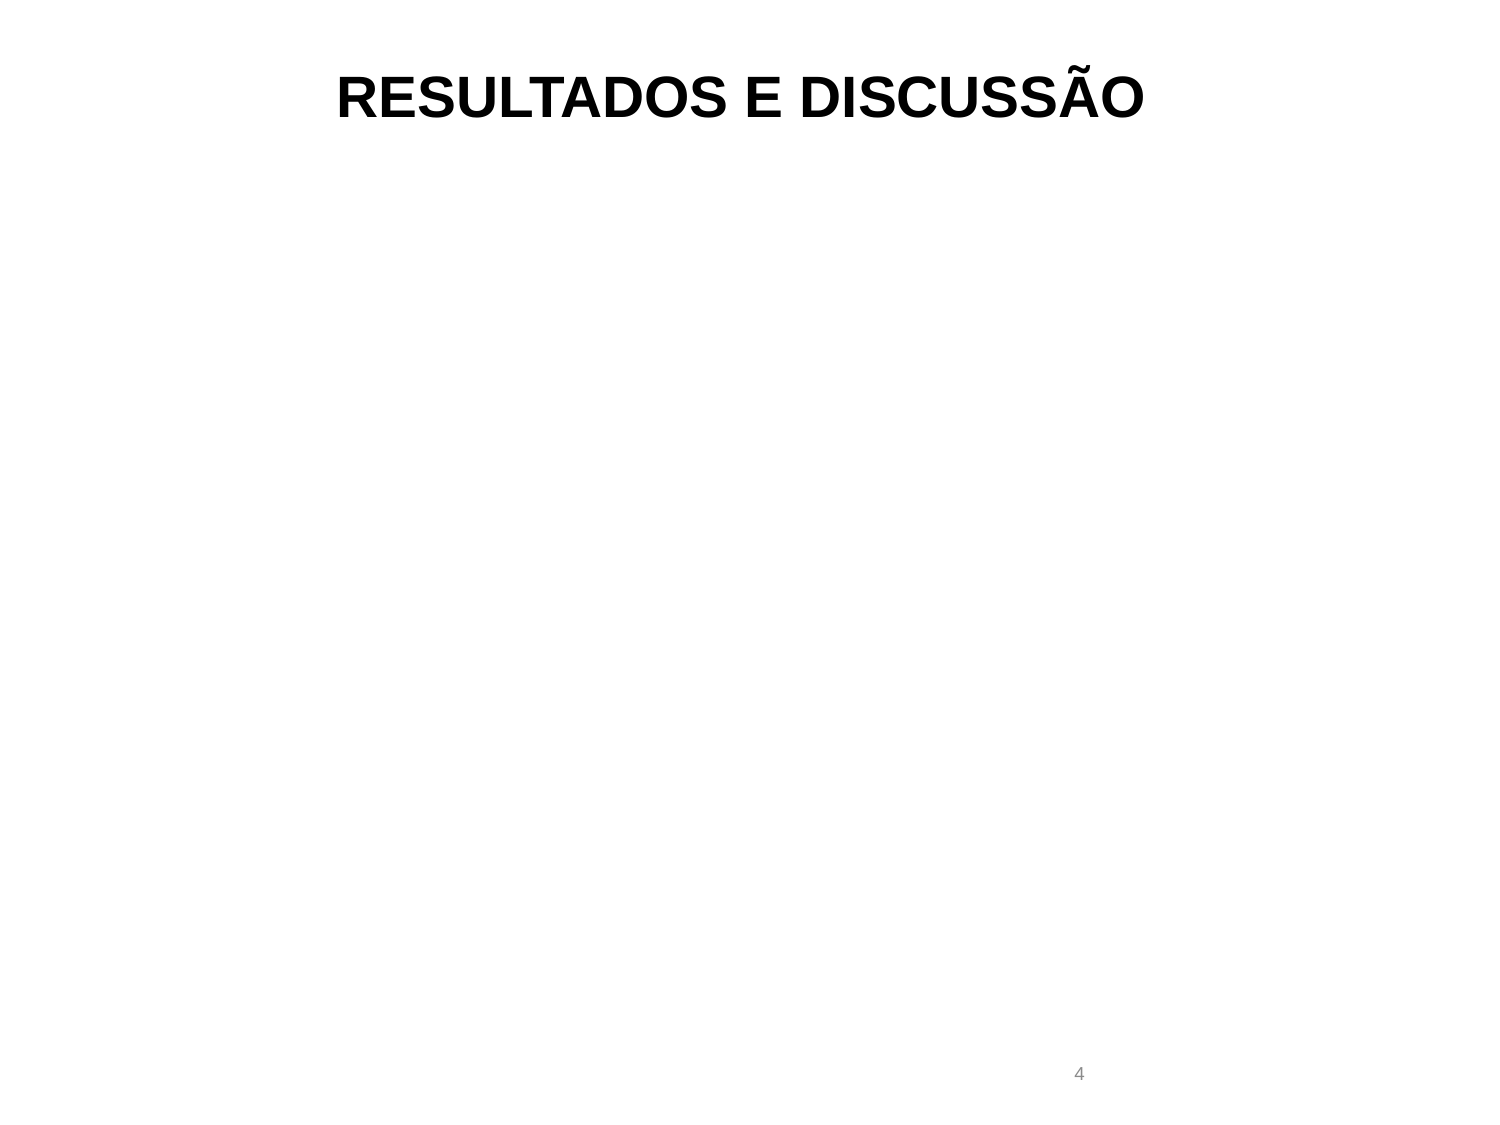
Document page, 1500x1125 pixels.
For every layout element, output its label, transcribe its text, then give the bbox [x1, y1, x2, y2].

text_box RESULTADOS E DISCUSSÃO [0, 51, 1483, 137]
slide_number <número> [1059, 1042, 1397, 1103]
